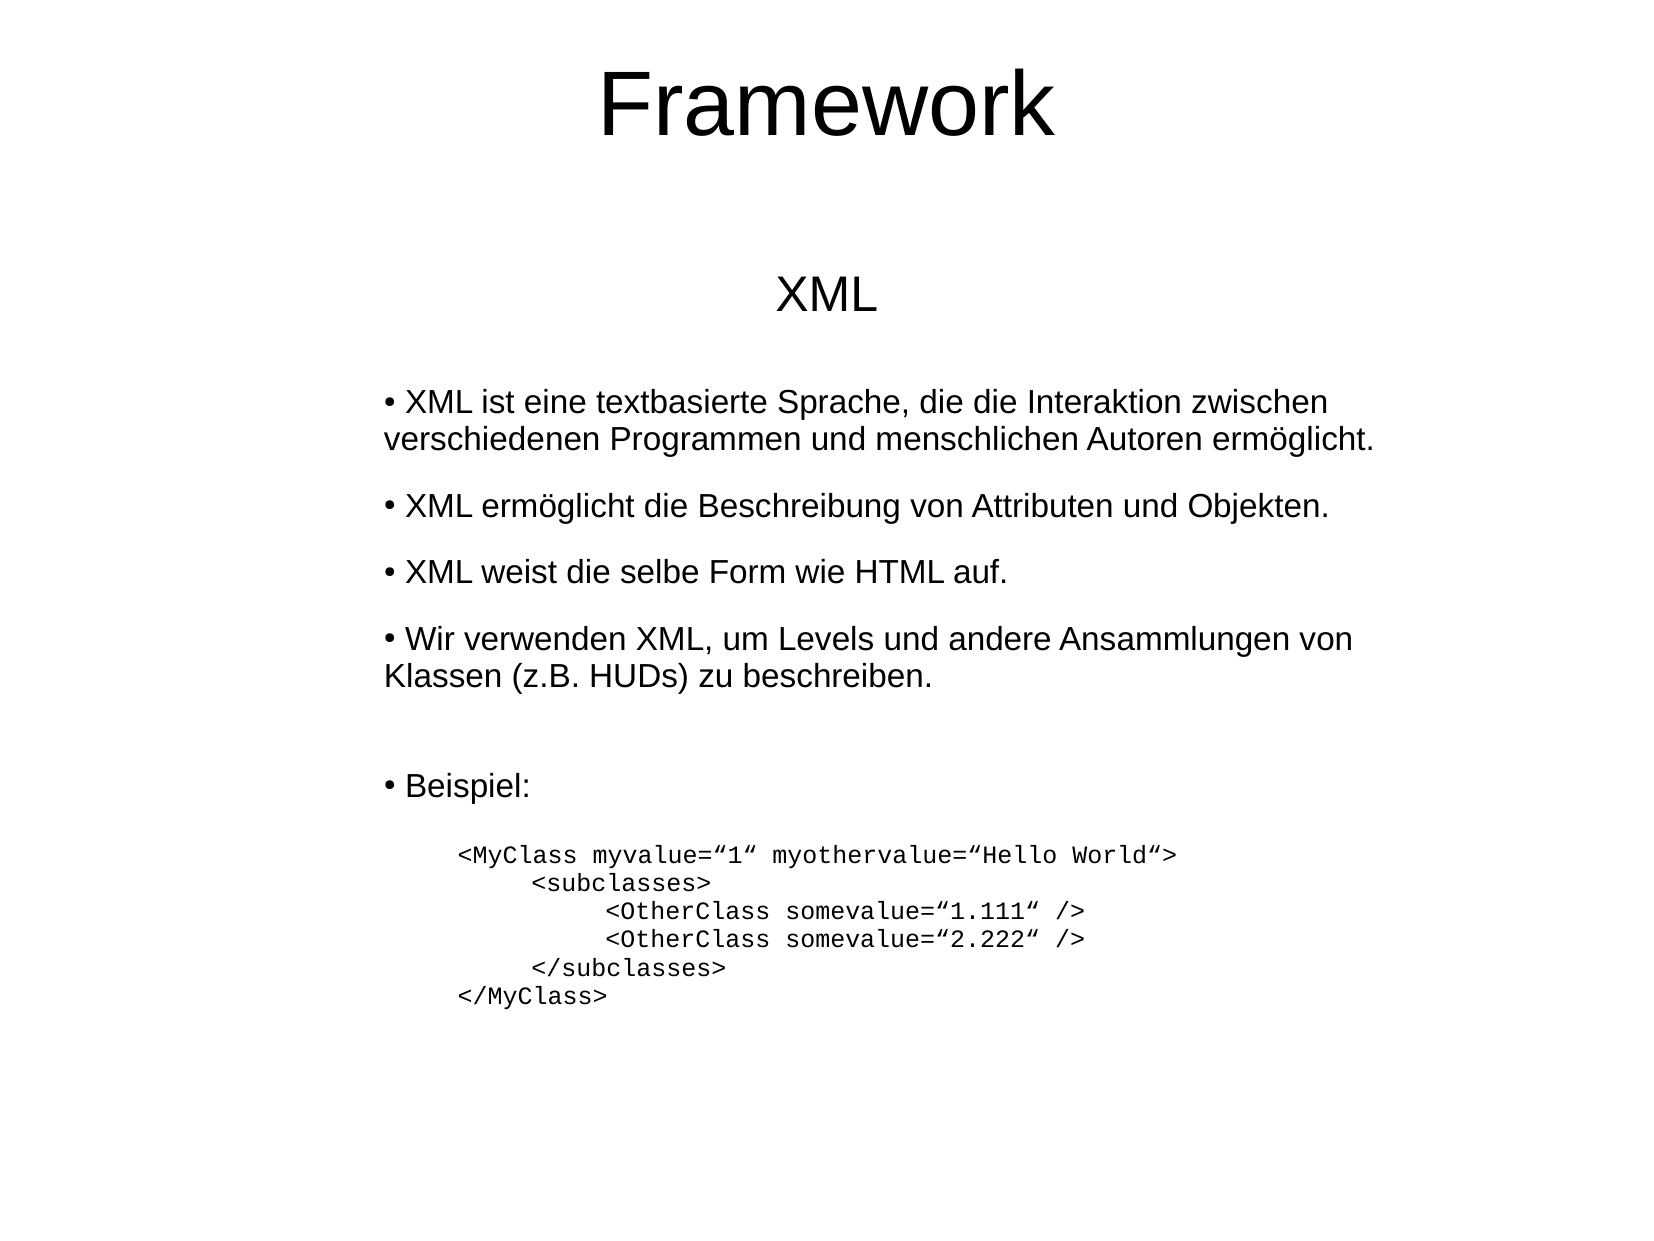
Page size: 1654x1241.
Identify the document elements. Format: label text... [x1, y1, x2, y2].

subtitle XML ist eine textbasierte Sprache, die die Interaktion zwischen verschiedenen Programmen und menschlichen Autoren ermöglicht. XML ermöglicht die Beschreibung von Attributen und Objekten. XML weist die selbe Form wie HTML auf. Wir verwenden XML, um Levels und andere Ansammlungen von Klassen (z.B. HUDs) zu beschreiben. [383, 383, 1388, 697]
title Framework [82, 0, 1571, 208]
text_box XML [82, 265, 1571, 325]
text_box Beispiel: <MyClass myvalue=“1“ myothervalue=“Hello World“> <subclasses> <OtherClass somevalue=“1.111“ /> <OtherClass somevalue=“2.222“ /> </subclasses> </MyClass> [383, 767, 1388, 1058]
